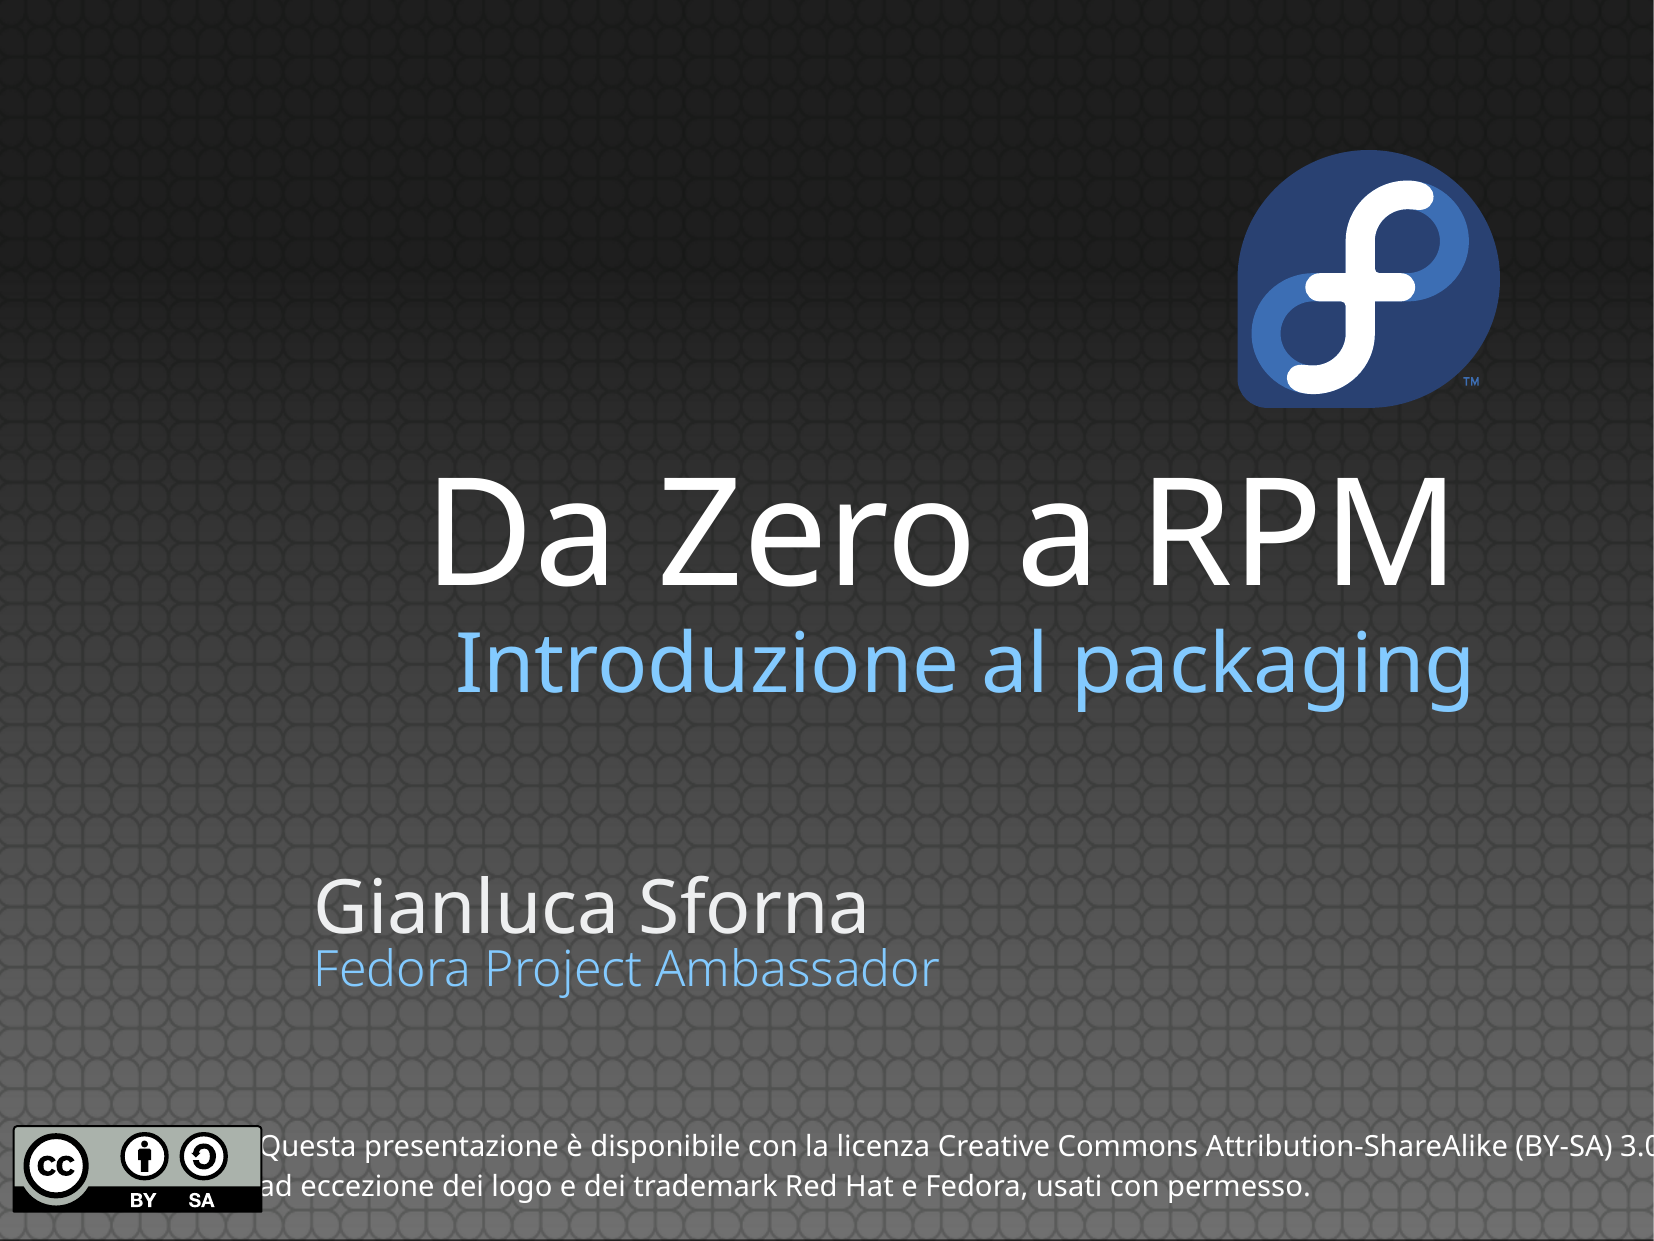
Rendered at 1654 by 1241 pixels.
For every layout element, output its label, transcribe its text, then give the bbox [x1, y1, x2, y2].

text_box Questa presentazione è disponibile con la licenza Creative Commons Attribution-ShareAlike (BY-SA) 3.0 ad eccezione dei logo e dei trademark Red Hat e Fedora, usati con permesso. [269, 1118, 1654, 1202]
text_box Da Zero a RPM [37, 417, 1475, 620]
picture [0, 0, 1654, 1241]
text_box Gianluca Sforna [299, 846, 1051, 925]
subtitle Introduzione al packaging [130, 611, 1477, 709]
text_box Fedora Project Ambassador [299, 925, 1244, 1003]
